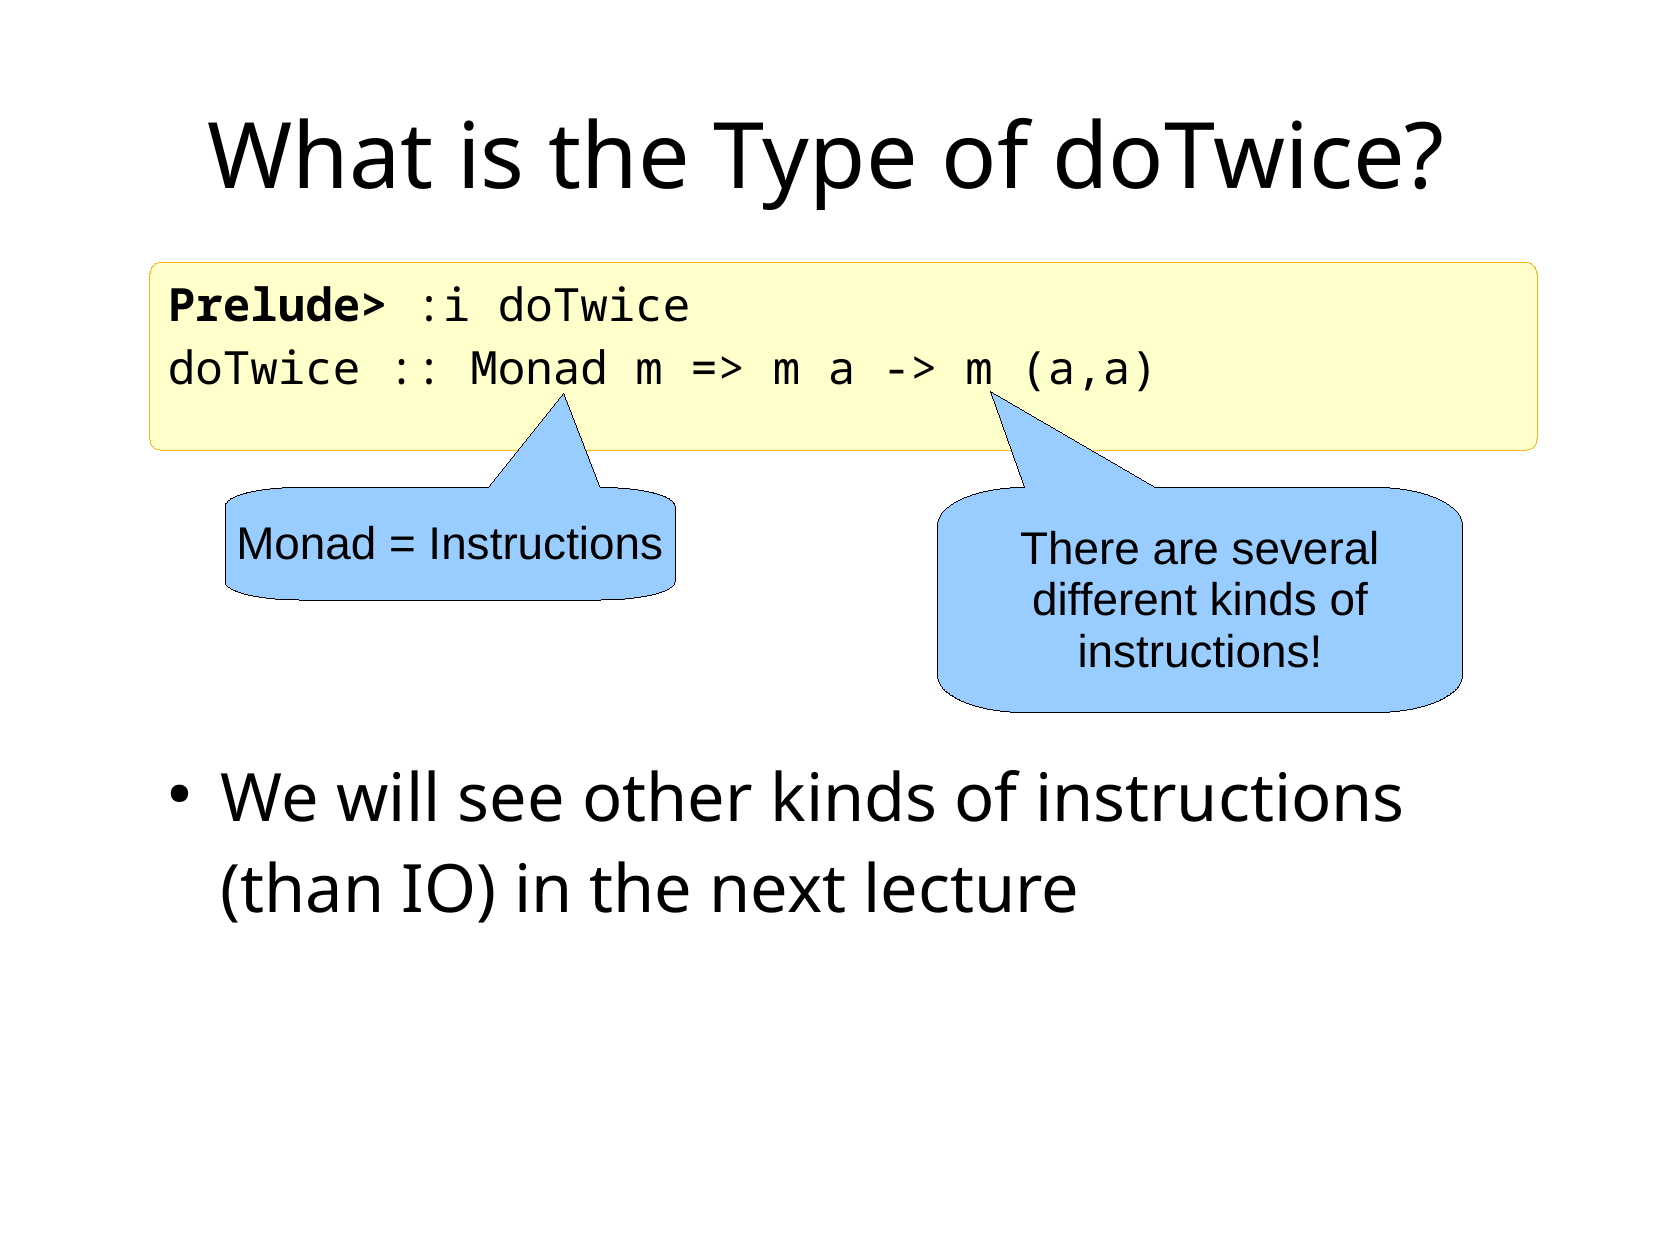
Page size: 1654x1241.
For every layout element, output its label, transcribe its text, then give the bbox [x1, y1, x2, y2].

text_box There are several different kinds of instructions! [937, 391, 1463, 713]
list We will see other kinds of instructions (than IO) in the next lecture [150, 750, 1538, 1109]
title What is the Type of doTwice? [82, 49, 1571, 257]
text_box Monad = Instructions [225, 393, 676, 601]
text_box Prelude> :i doTwice doTwice :: Monad m => m a -> m (a,a) [149, 262, 1538, 451]
